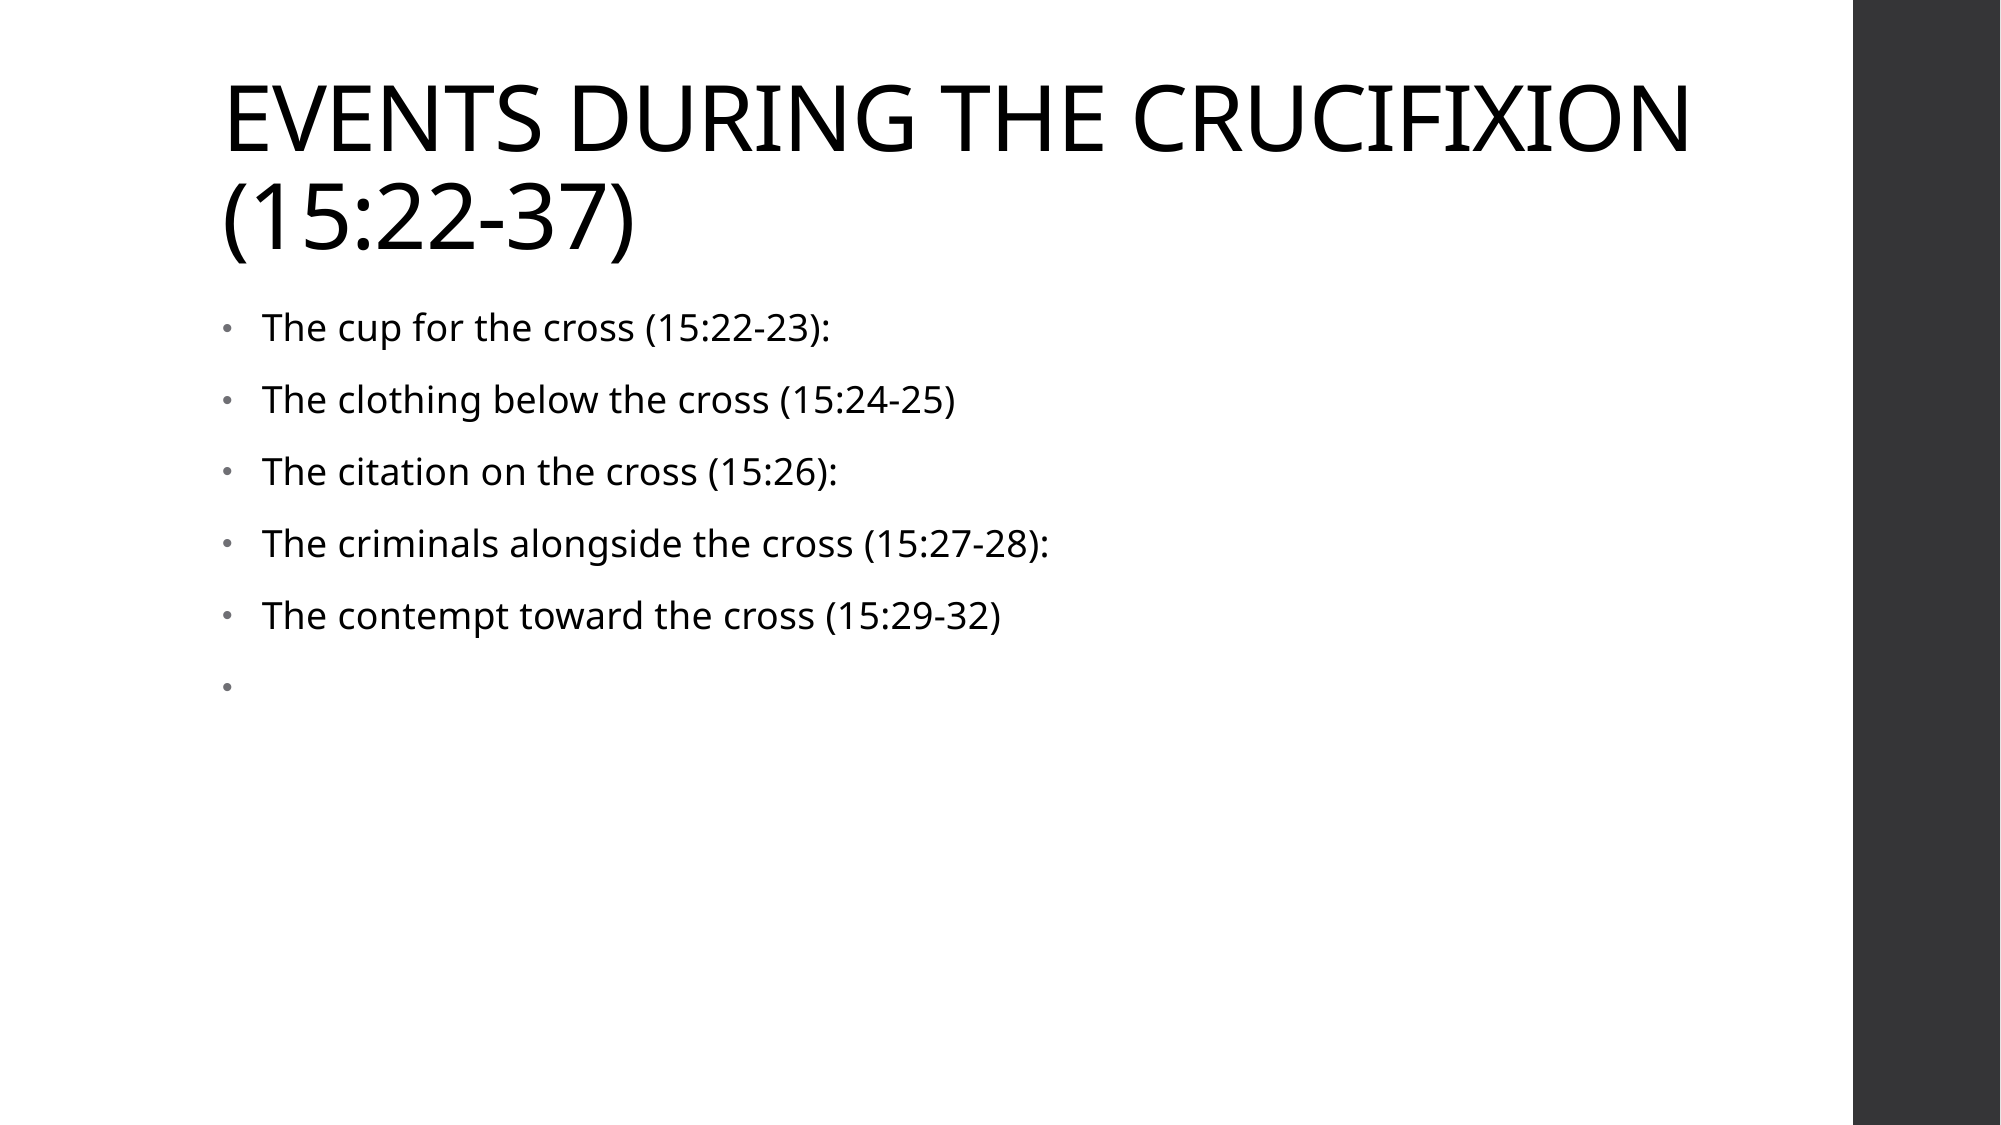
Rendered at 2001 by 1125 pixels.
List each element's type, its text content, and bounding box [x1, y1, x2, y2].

title EVENTS DURING THE CRUCIFIXION (15:22-37) [206, 60, 1797, 278]
list The cup for the cross (15:22-23): The clothing below the cross (15:24-25) The citation on the cross (15:26): The criminals alongside the cross (15:27-28): The contempt toward the cross (15:29-32) [206, 299, 1617, 1014]
